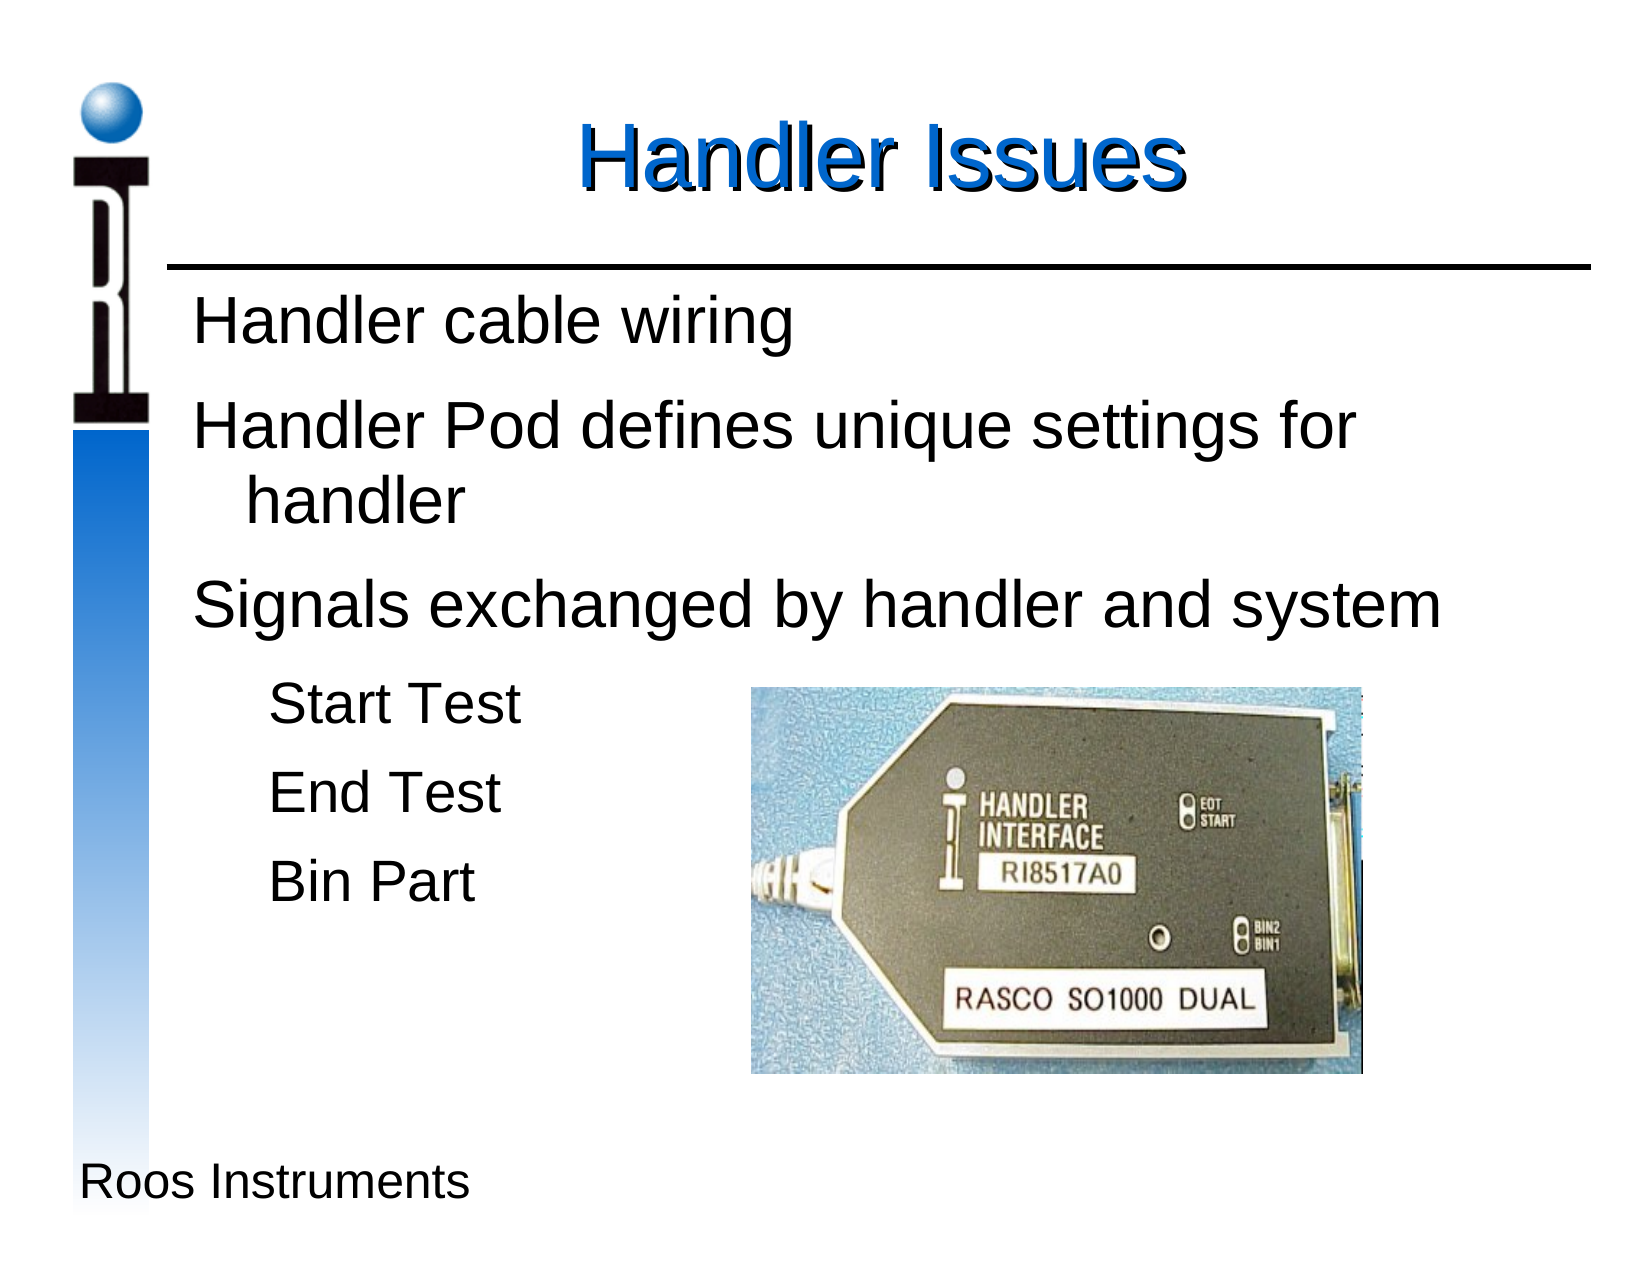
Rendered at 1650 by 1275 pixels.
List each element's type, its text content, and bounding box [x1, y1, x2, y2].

picture [69, 78, 154, 430]
picture [751, 687, 1363, 1074]
title Handler Issues [171, 66, 1591, 245]
list Handler cable wiring Handler Pod defines unique settings for handler Signals exchanged by handler and system Start Test End Test Bin Part [174, 283, 1591, 1079]
